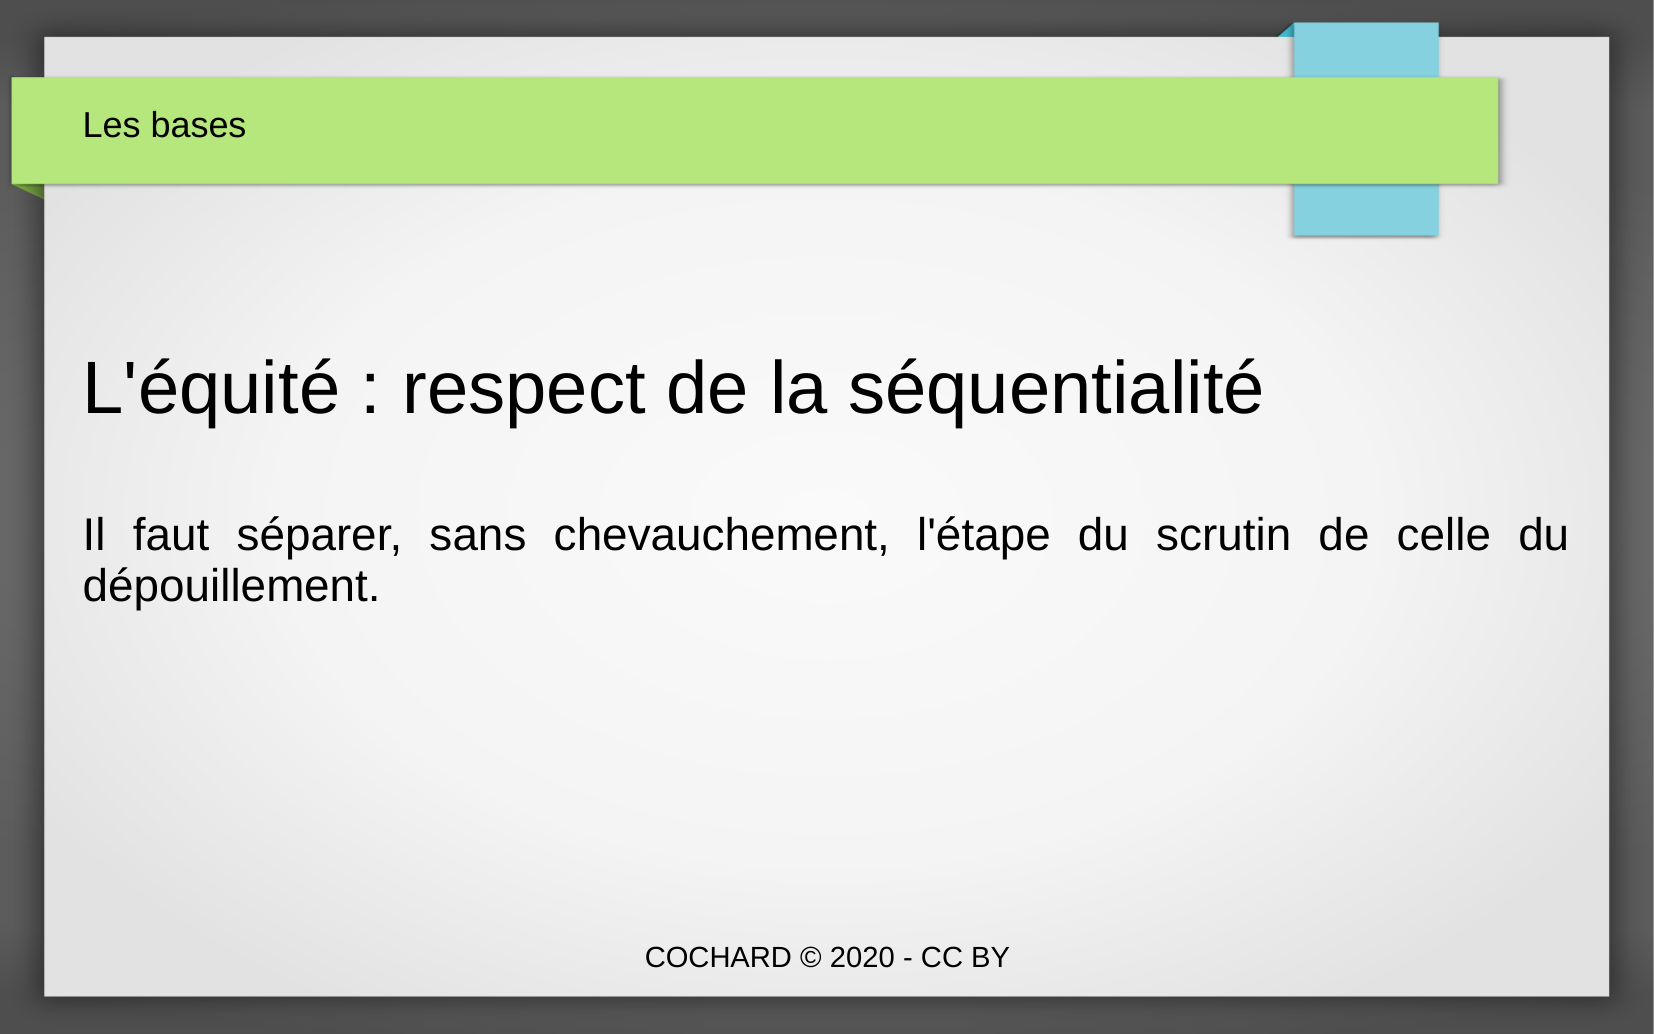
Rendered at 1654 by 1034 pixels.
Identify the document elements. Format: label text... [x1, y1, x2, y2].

list L'équité : respect de la séquentialité Il faut séparer, sans chevauchement, l'étape du scrutin de celle du dépouillement. [82, 249, 1571, 849]
title Les bases [82, 39, 1235, 210]
picture [0, 0, 1654, 1034]
